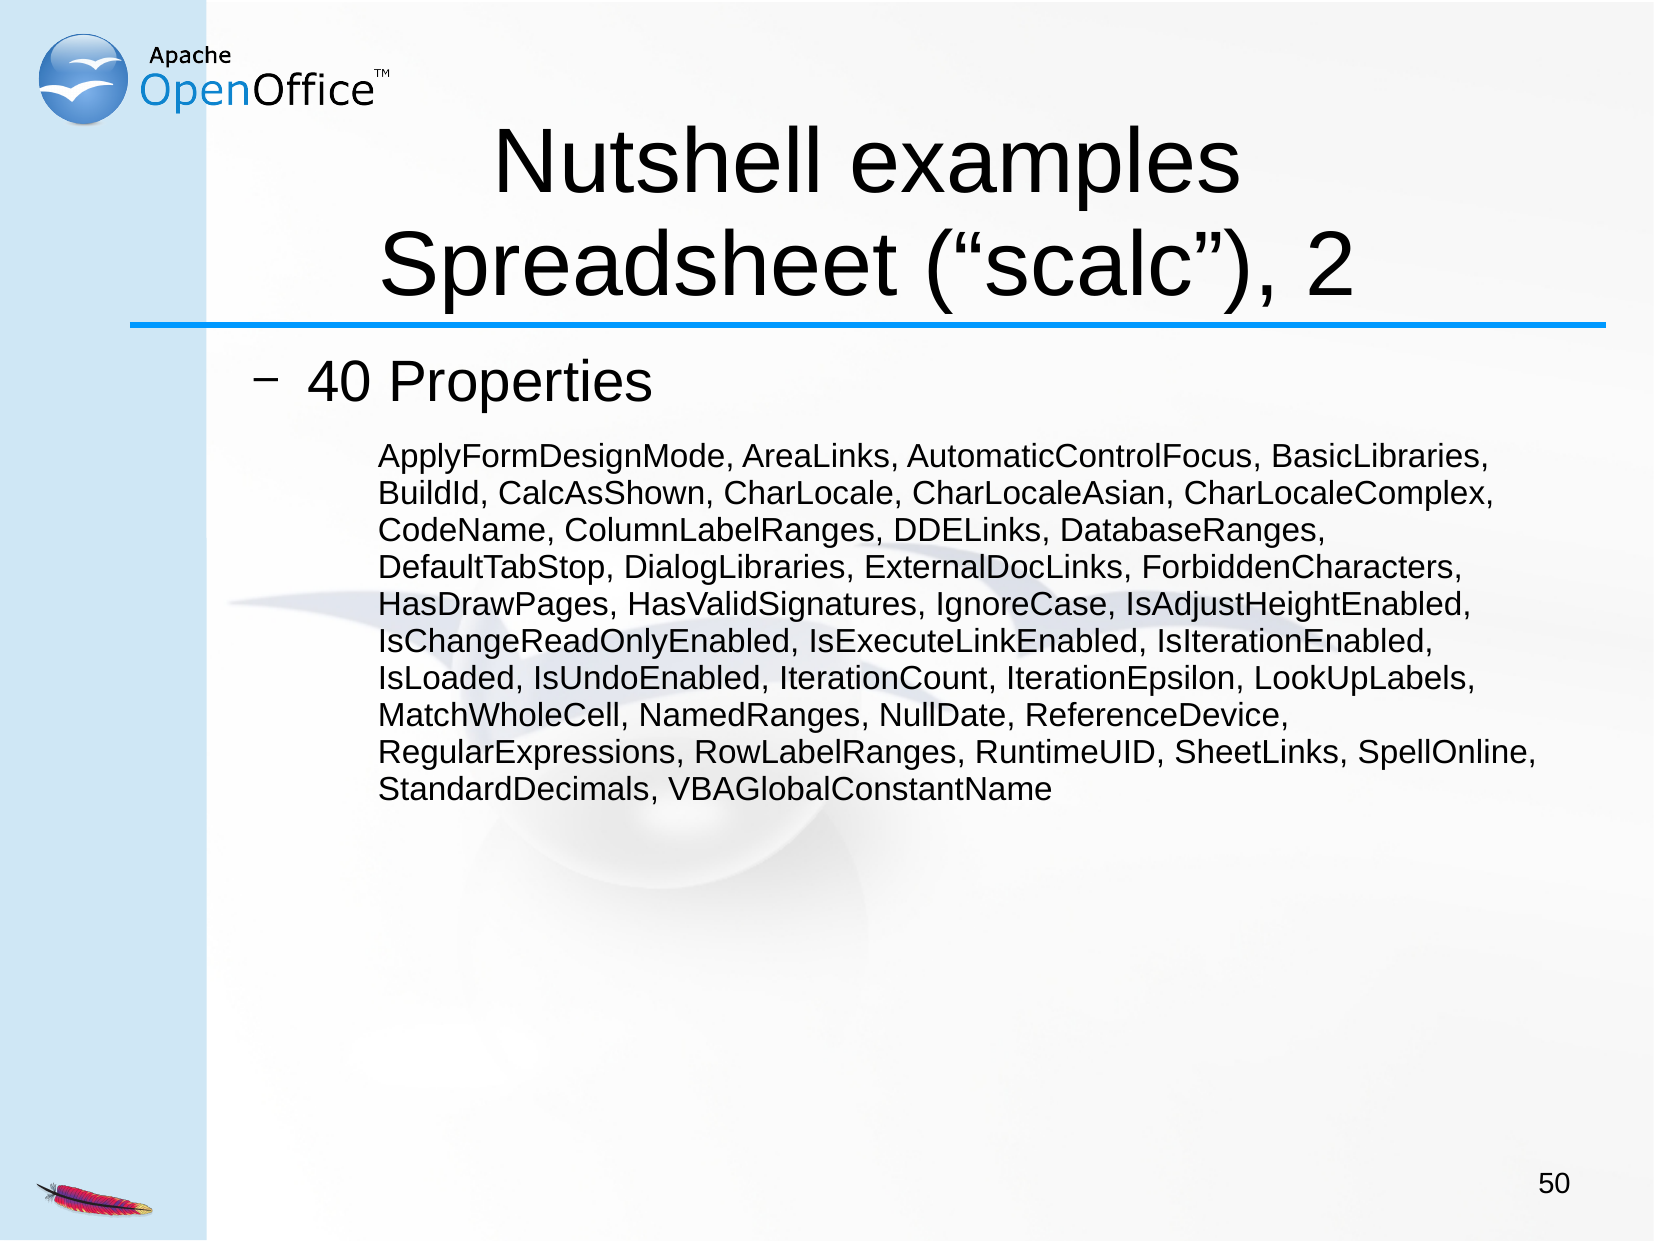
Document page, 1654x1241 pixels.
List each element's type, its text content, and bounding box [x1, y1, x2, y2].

title Nutshell examples Spreadsheet (“scalc”), 2 [165, 108, 1571, 316]
picture [35, 2, 1654, 1241]
list 40 Properties ApplyFormDesignMode, AreaLinks, AutomaticControlFocus, BasicLibraries, BuildId, CalcAsShown, CharLocale, CharLocaleAsian, CharLocaleComplex, CodeName, ColumnLabelRanges, DDELinks, DatabaseRanges, DefaultTabStop, DialogLibraries, ExternalDocLinks, ForbiddenCharacters, HasDrawPages, HasValidSignatures, IgnoreCase, IsAdjustHeightEnabled, IsChangeReadOnlyEnabled, IsExecuteLinkEnabled, IsIterationEnabled, IsLoaded, IsUndoEnabled, IterationCount, IterationEpsilon, LookUpLabels, MatchWholeCell, NamedRanges, NullDate, ReferenceDevice, RegularExpressions, RowLabelRanges, RuntimeUID, SheetLinks, SpellOnline, StandardDecimals, VBAGlobalConstantName [165, 349, 1571, 1168]
picture [35, 1181, 154, 1219]
